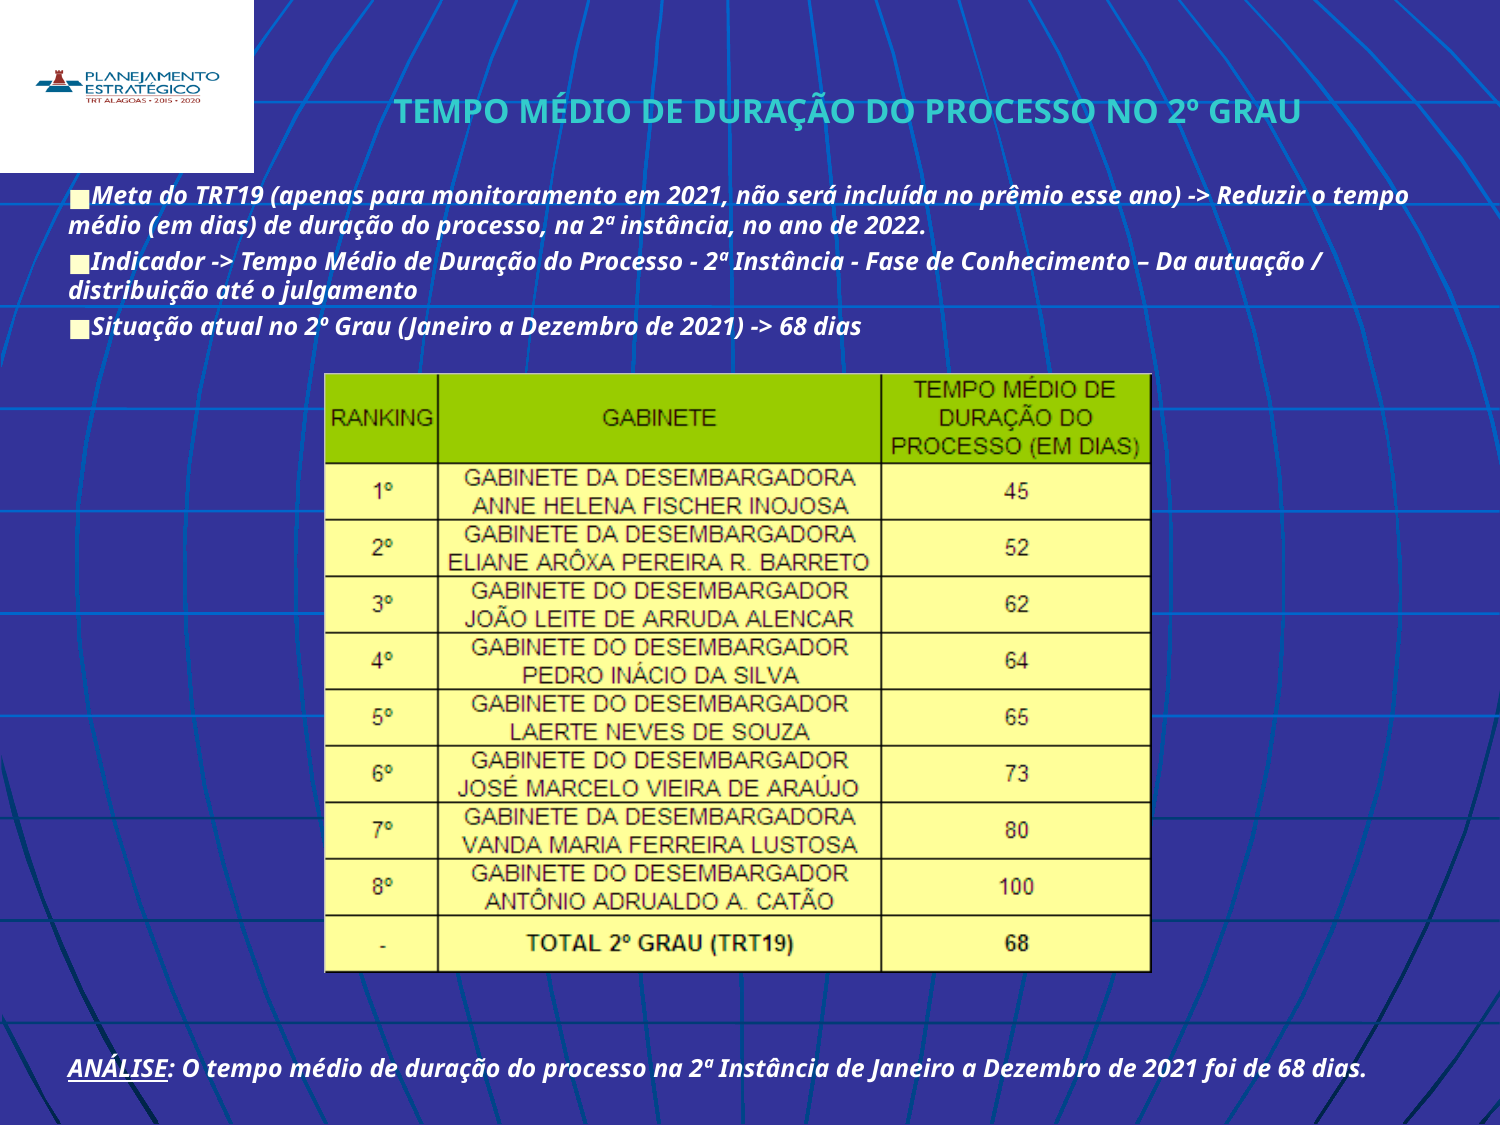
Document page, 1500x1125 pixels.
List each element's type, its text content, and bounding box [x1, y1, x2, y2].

text_box ANÁLISE: O tempo médio de duração do processo na 2ª Instância de Janeiro a Dezembro de 2021 foi de 68 dias. [53, 1045, 1459, 1125]
text_box TEMPO MÉDIO DE DURAÇÃO DO PROCESSO NO 2º GRAU [254, 82, 1447, 138]
text_box Meta do TRT19 (apenas para monitoramento em 2021, não será incluída no prêmio esse ano) -> Reduzir o tempo médio (em dias) de duração do processo, na 2ª instância, no ano de 2022. Indicador -> Tempo Médio de Duração do Processo - 2ª Instância - Fase de Conhecimento – Da autuação / distribuição até o julgamento Situação atual no 2º Grau (Janeiro a Dezembro de 2021) -> 68 dias [53, 172, 1459, 421]
picture [0, 0, 254, 173]
picture [324, 373, 1152, 973]
